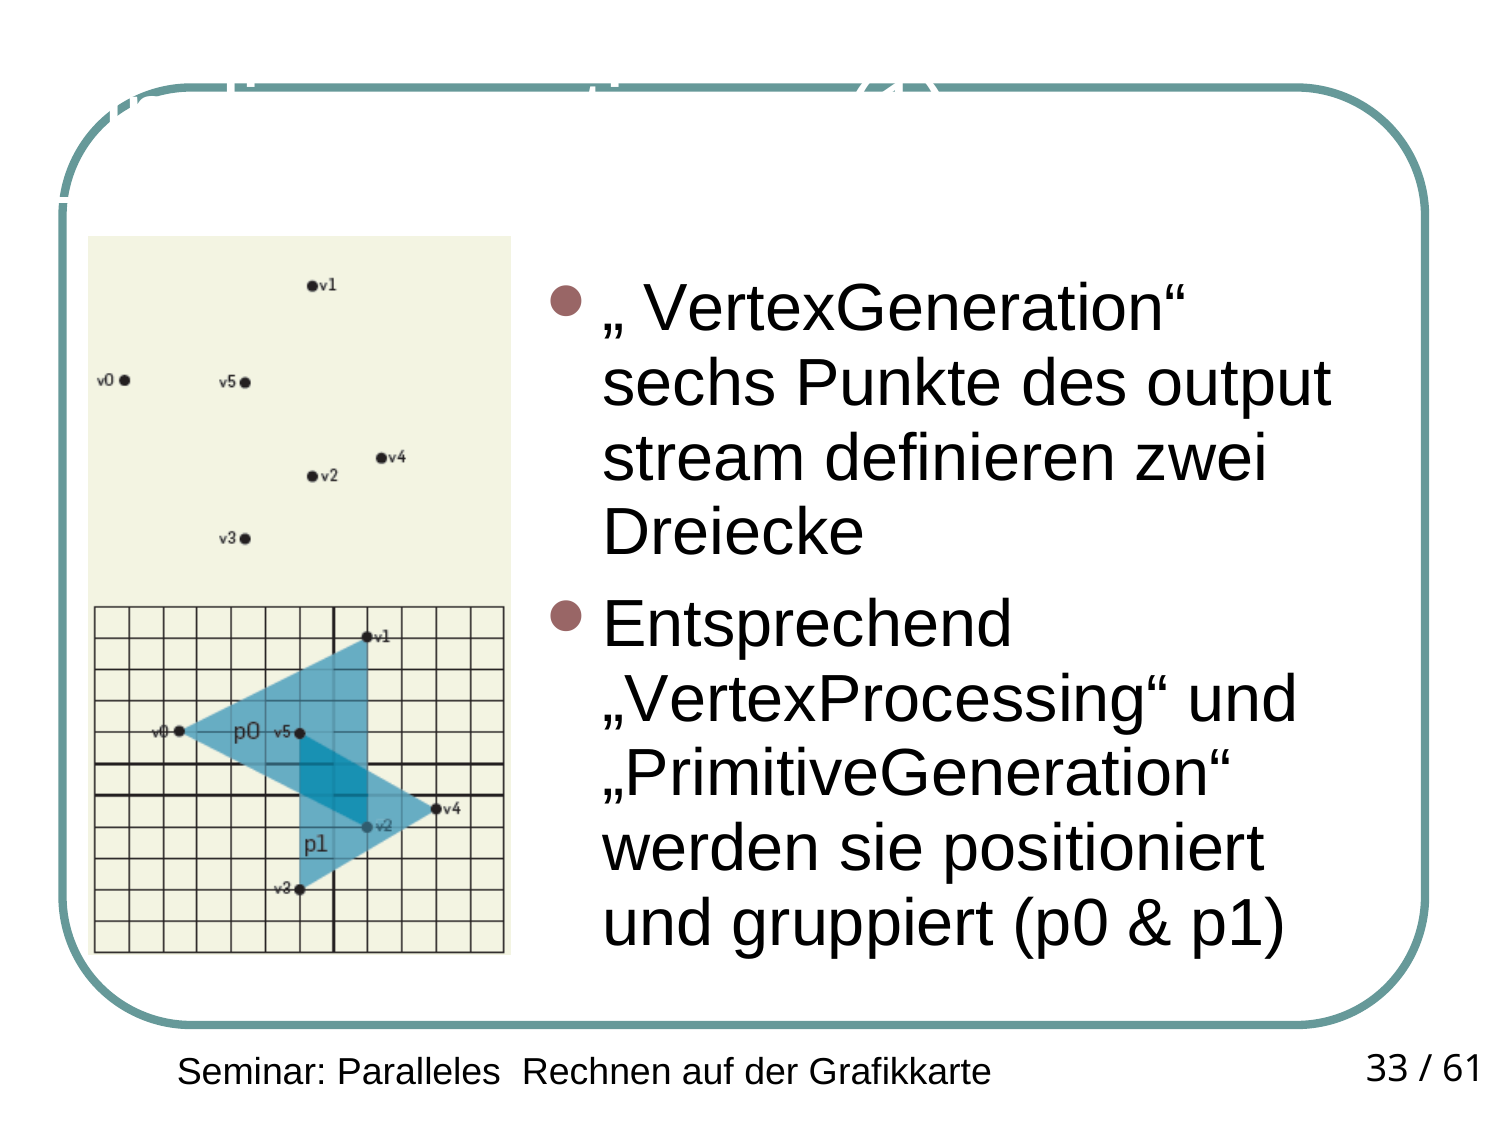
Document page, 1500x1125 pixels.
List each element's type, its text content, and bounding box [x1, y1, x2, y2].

picture [88, 236, 511, 955]
list „ VertexGeneration“ sechs Punkte des output stream definieren zwei Dreiecke Entsprechend „VertexProcessing“ und „PrimitiveGeneration“ werden sie positioniert und gruppiert (p0 & p1) [531, 262, 1401, 1042]
title Pipelineoperationen (1) [31, 0, 1347, 227]
